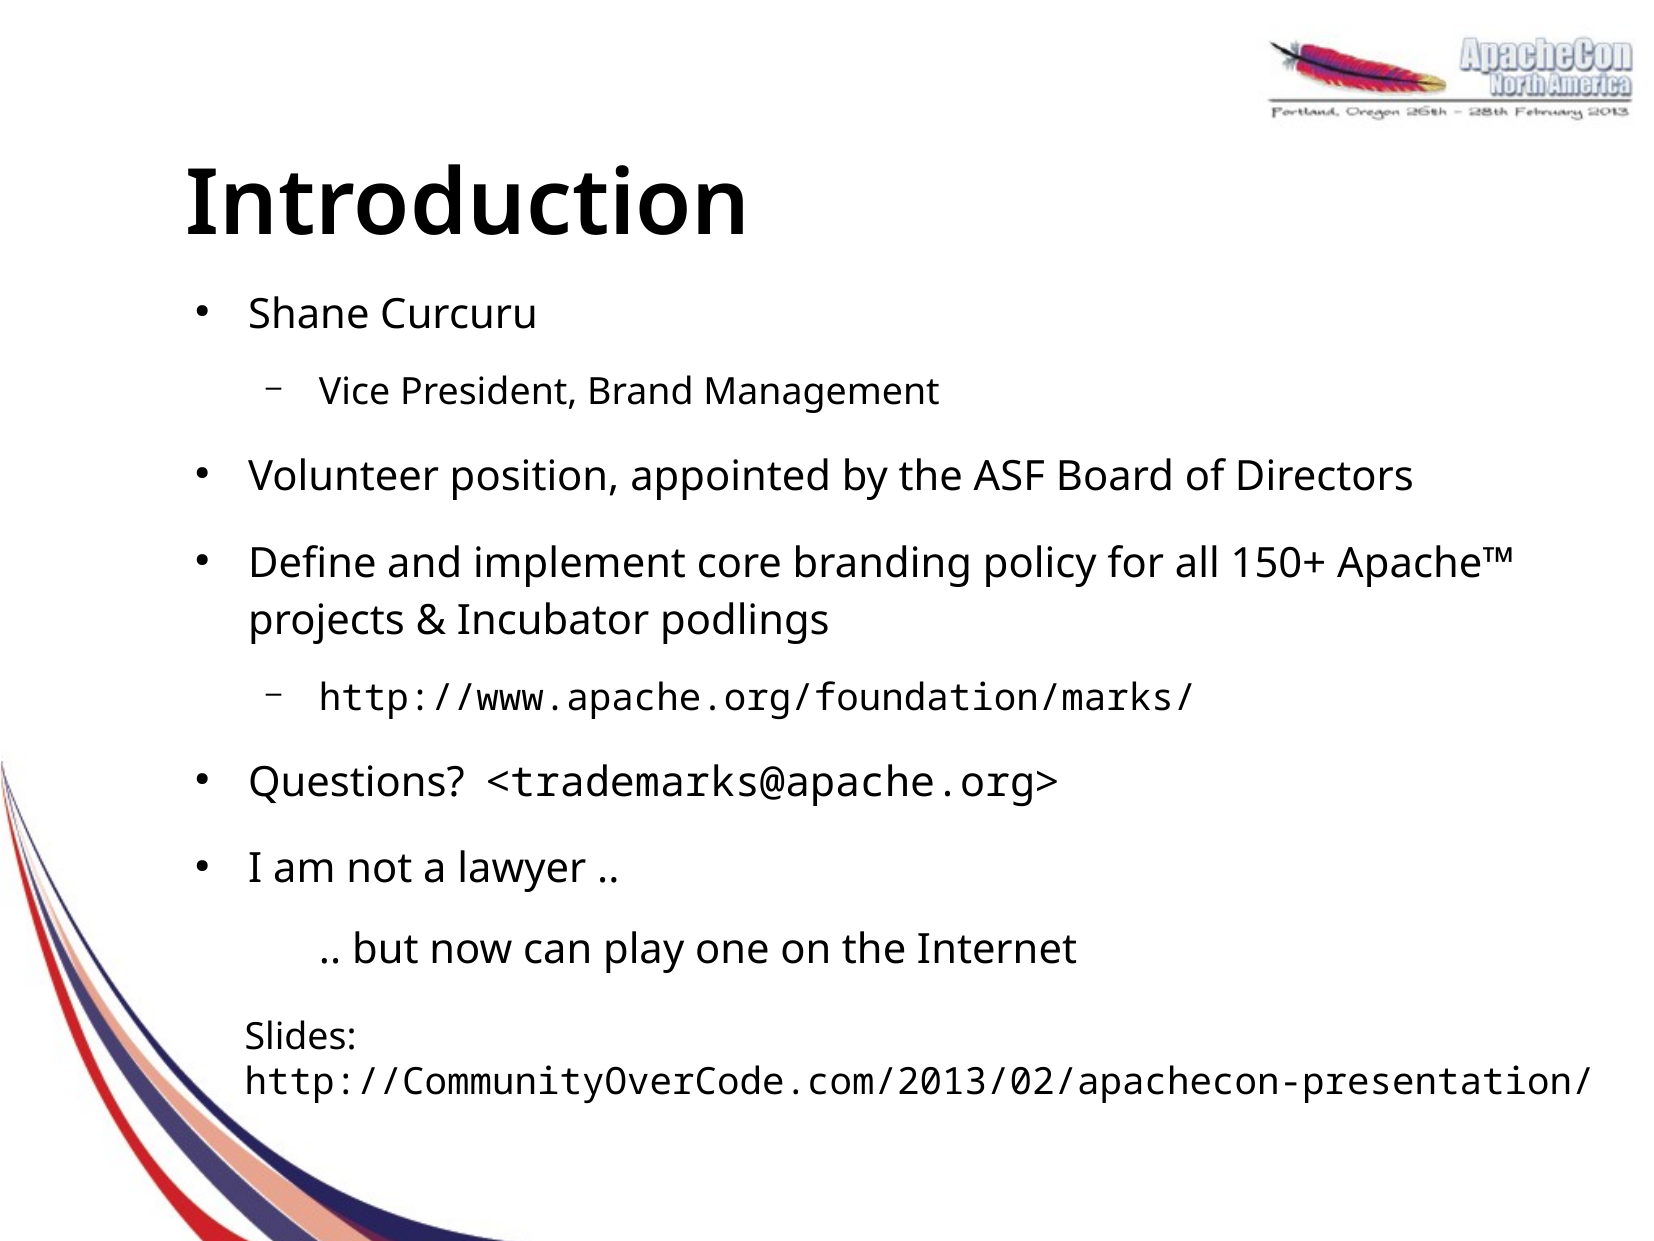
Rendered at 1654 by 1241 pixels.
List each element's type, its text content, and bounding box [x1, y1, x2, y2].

picture [0, 0, 1654, 1241]
title Introduction [177, 134, 1536, 262]
text_box Slides: http://CommunityOverCode.com/2013/02/apachecon-presentation/ [236, 1003, 1625, 1111]
list Shane Curcuru Vice President, Brand Management Volunteer position, appointed by the ASF Board of Directors Define and implement core branding policy for all 150+ Apache™ projects & Incubator podlings http://www.apache.org/foundation/marks/ Questions? <trademarks@apache.org> I am not a lawyer .. .. but now can play one on the Internet [177, 283, 1536, 1004]
